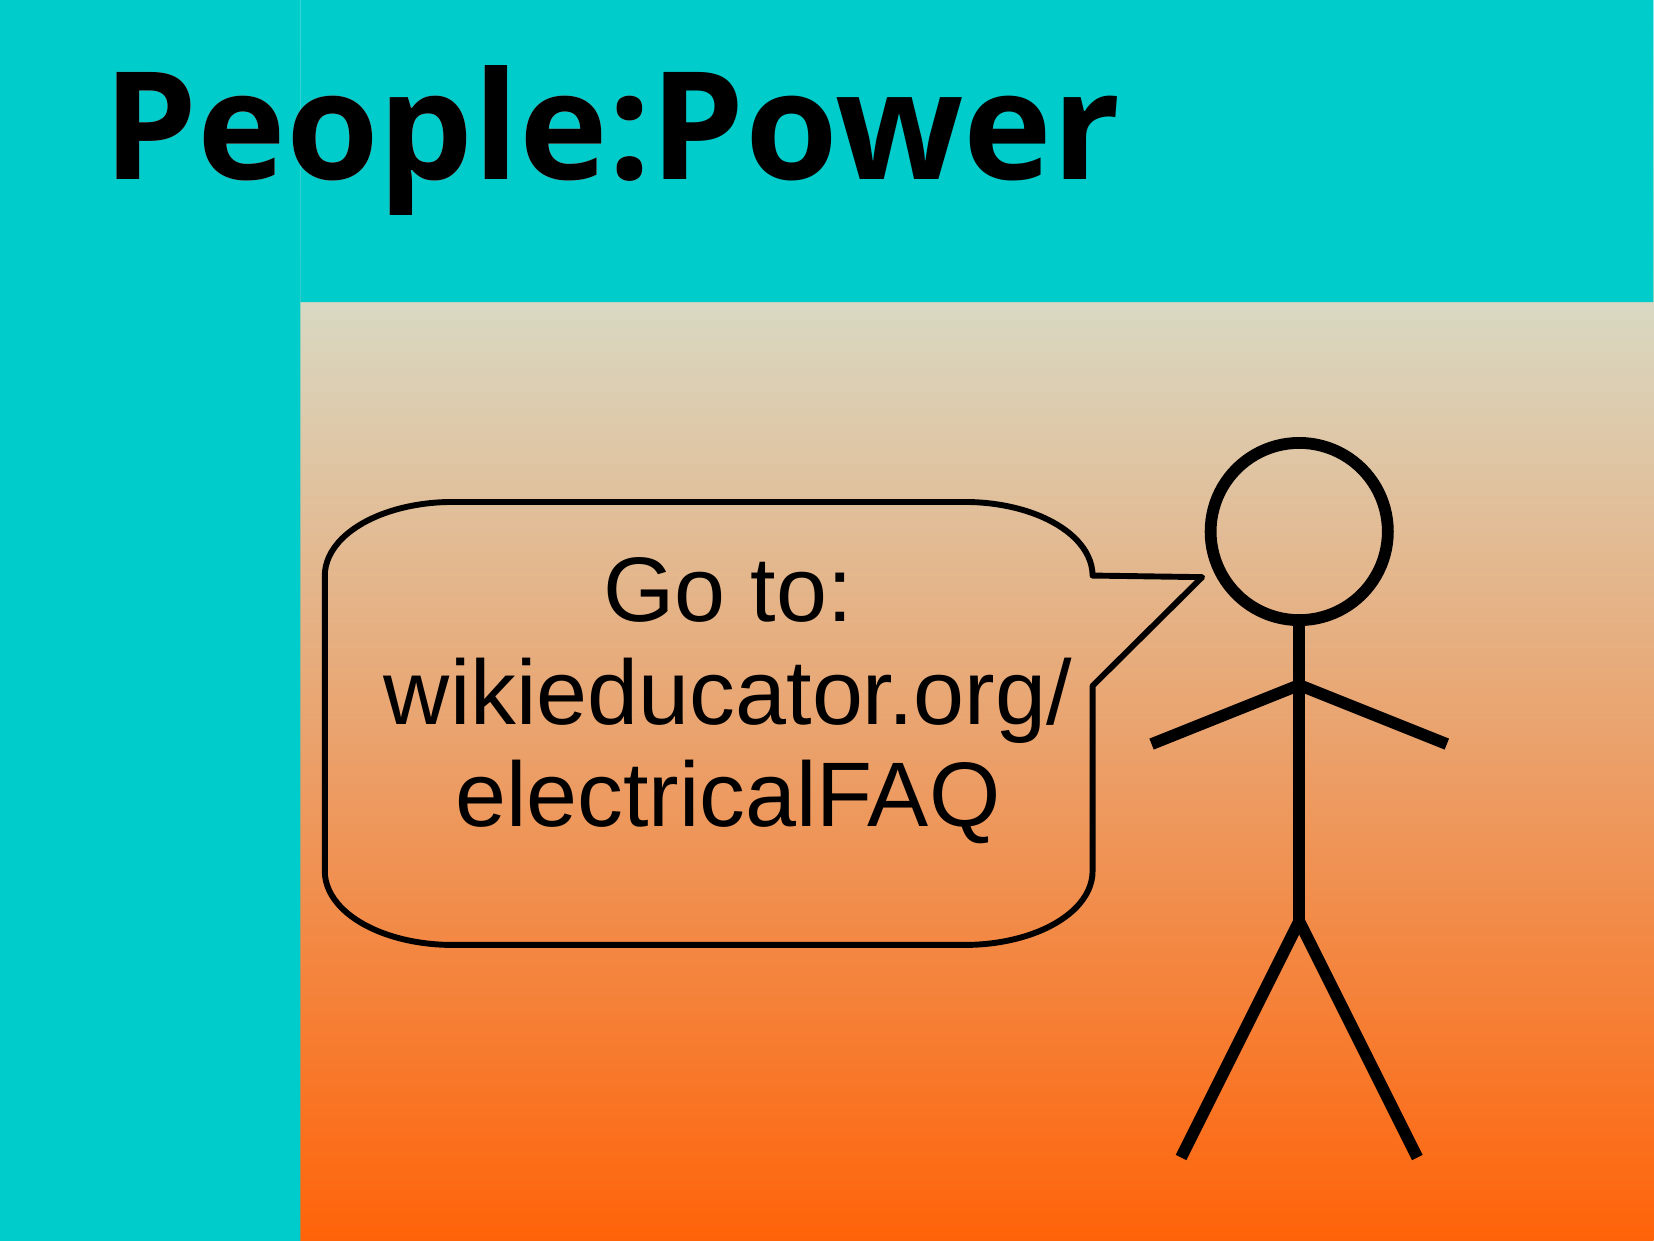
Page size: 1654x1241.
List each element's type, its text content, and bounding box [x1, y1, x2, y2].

text_box People:Power [88, 11, 1270, 282]
text_box [0, 0, 1654, 1241]
text_box Go to: wikieducator.org/ electricalFAQ [369, 531, 1093, 854]
